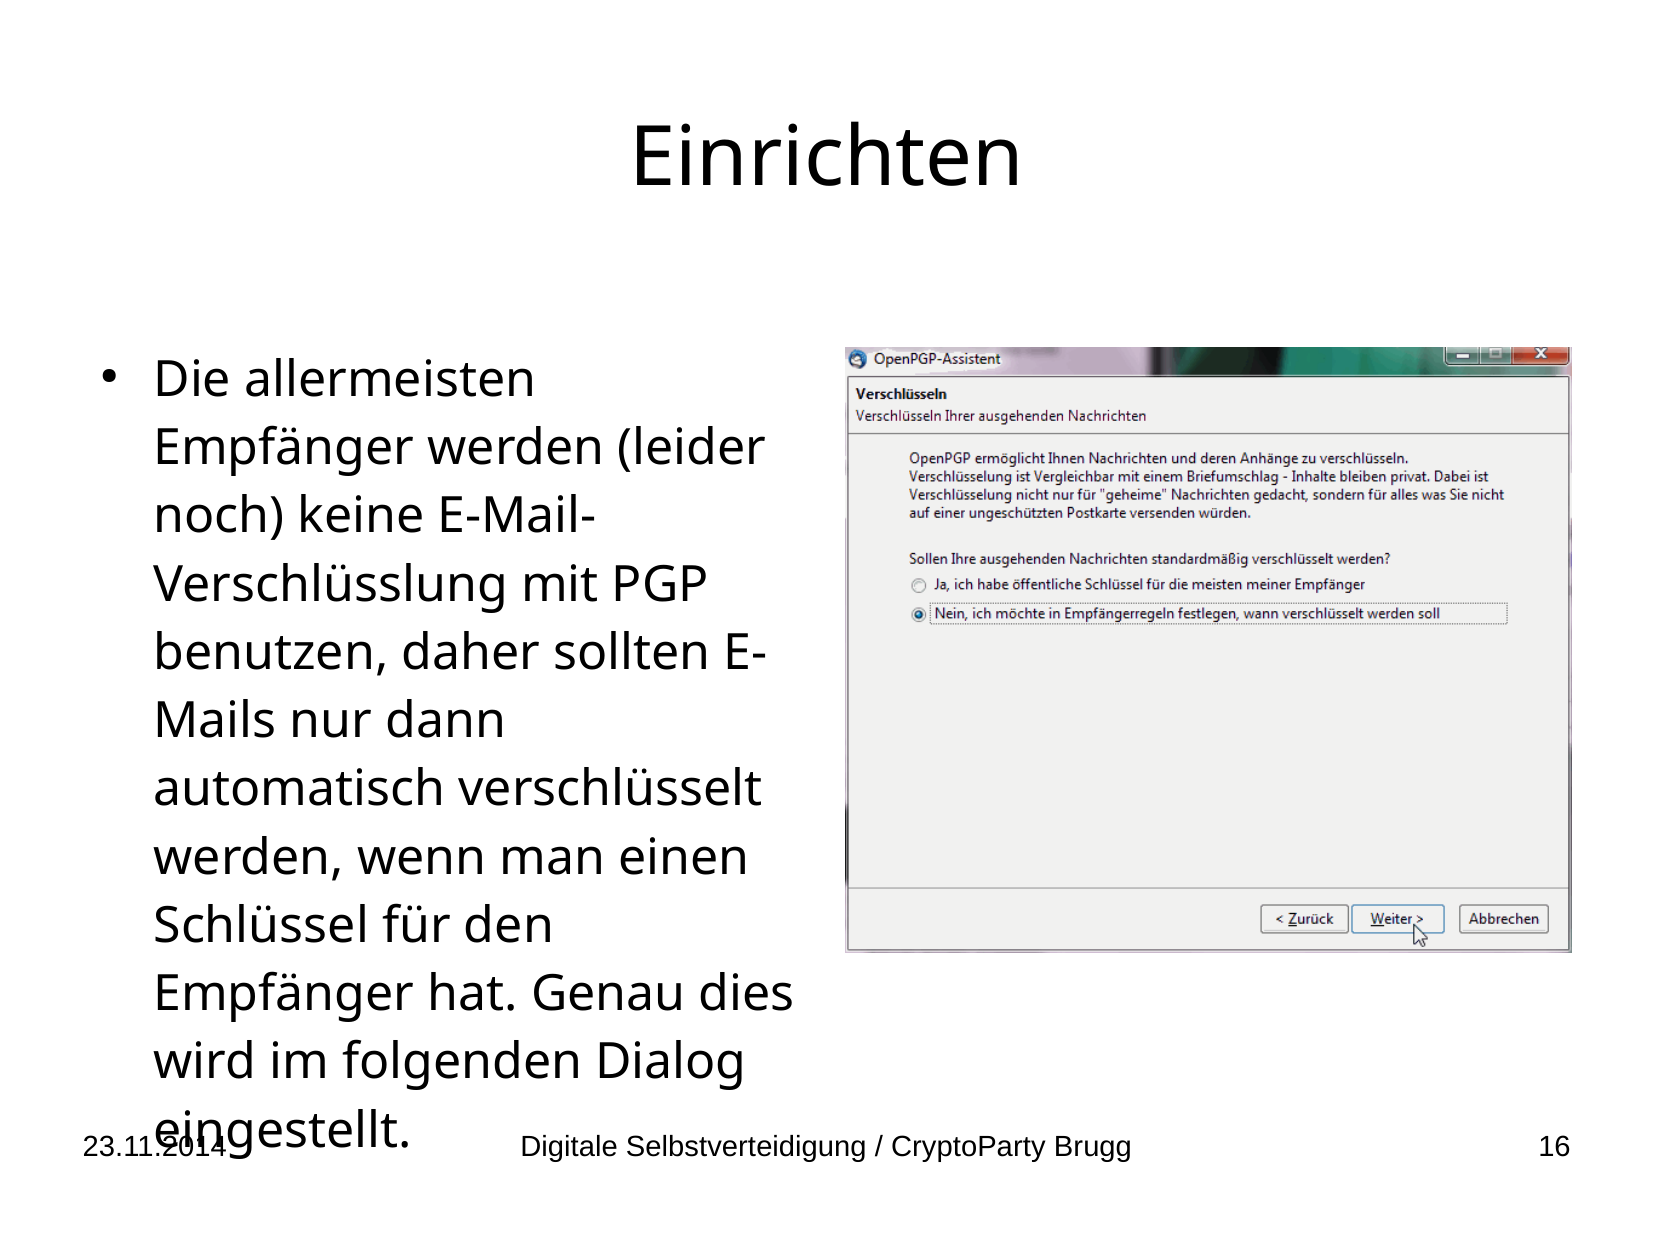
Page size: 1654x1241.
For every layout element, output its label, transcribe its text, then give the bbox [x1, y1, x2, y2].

title Einrichten [82, 49, 1571, 257]
picture [845, 347, 1572, 953]
list Die allermeisten Empfänger werden (leider noch) keine E-Mail-Verschlüsslung mit PGP benutzen, daher sollten E-Mails nur dann automatisch verschlüsselt werden, wenn man einen Schlüssel für den Empfänger hat. Genau dies wird im folgenden Dialog eingestellt. [82, 290, 809, 1010]
